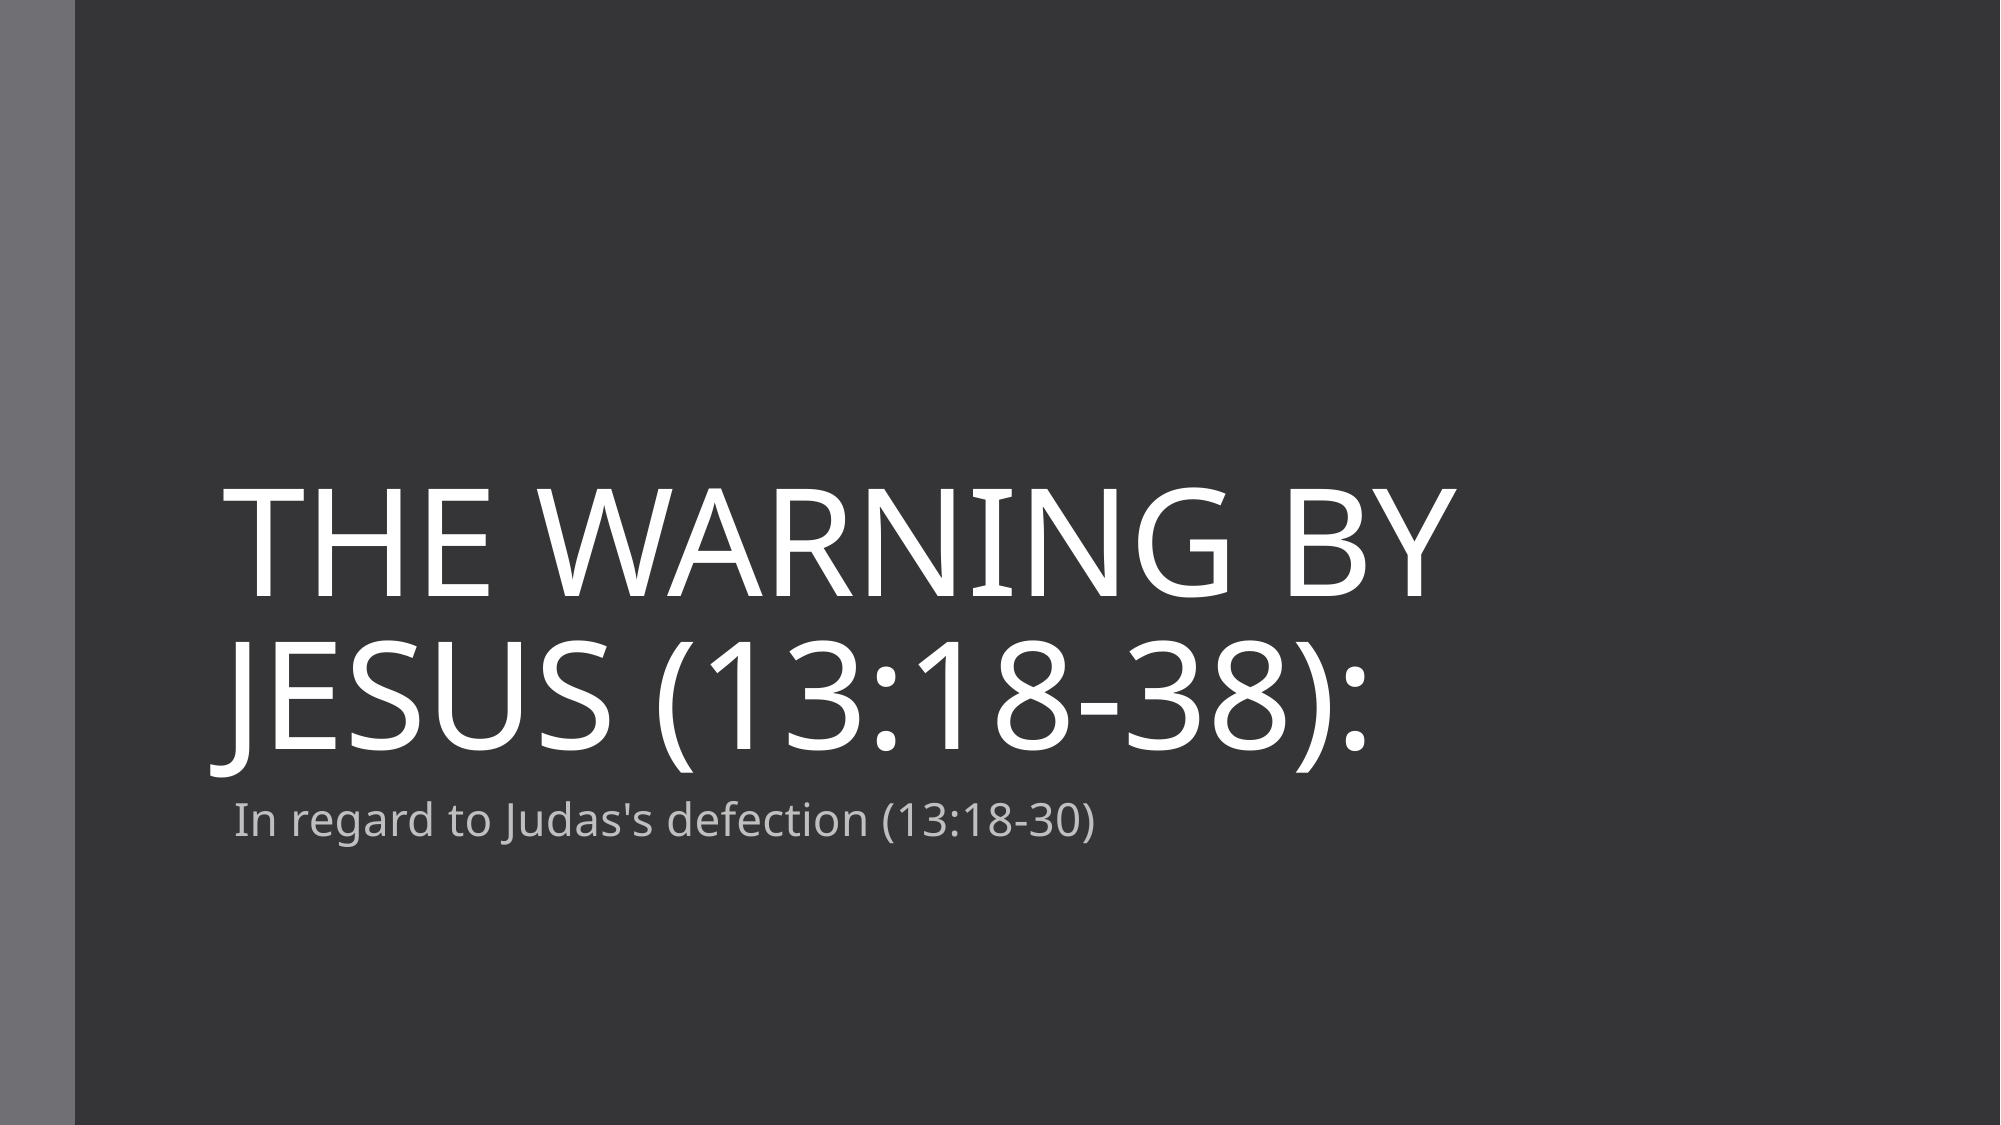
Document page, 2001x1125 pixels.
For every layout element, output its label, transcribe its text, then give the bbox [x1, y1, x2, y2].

subtitle In regard to Judas's defection (13:18-30) [206, 787, 1752, 1066]
title THE WARNING BY JESUS (13:18-38): [206, 124, 1752, 787]
